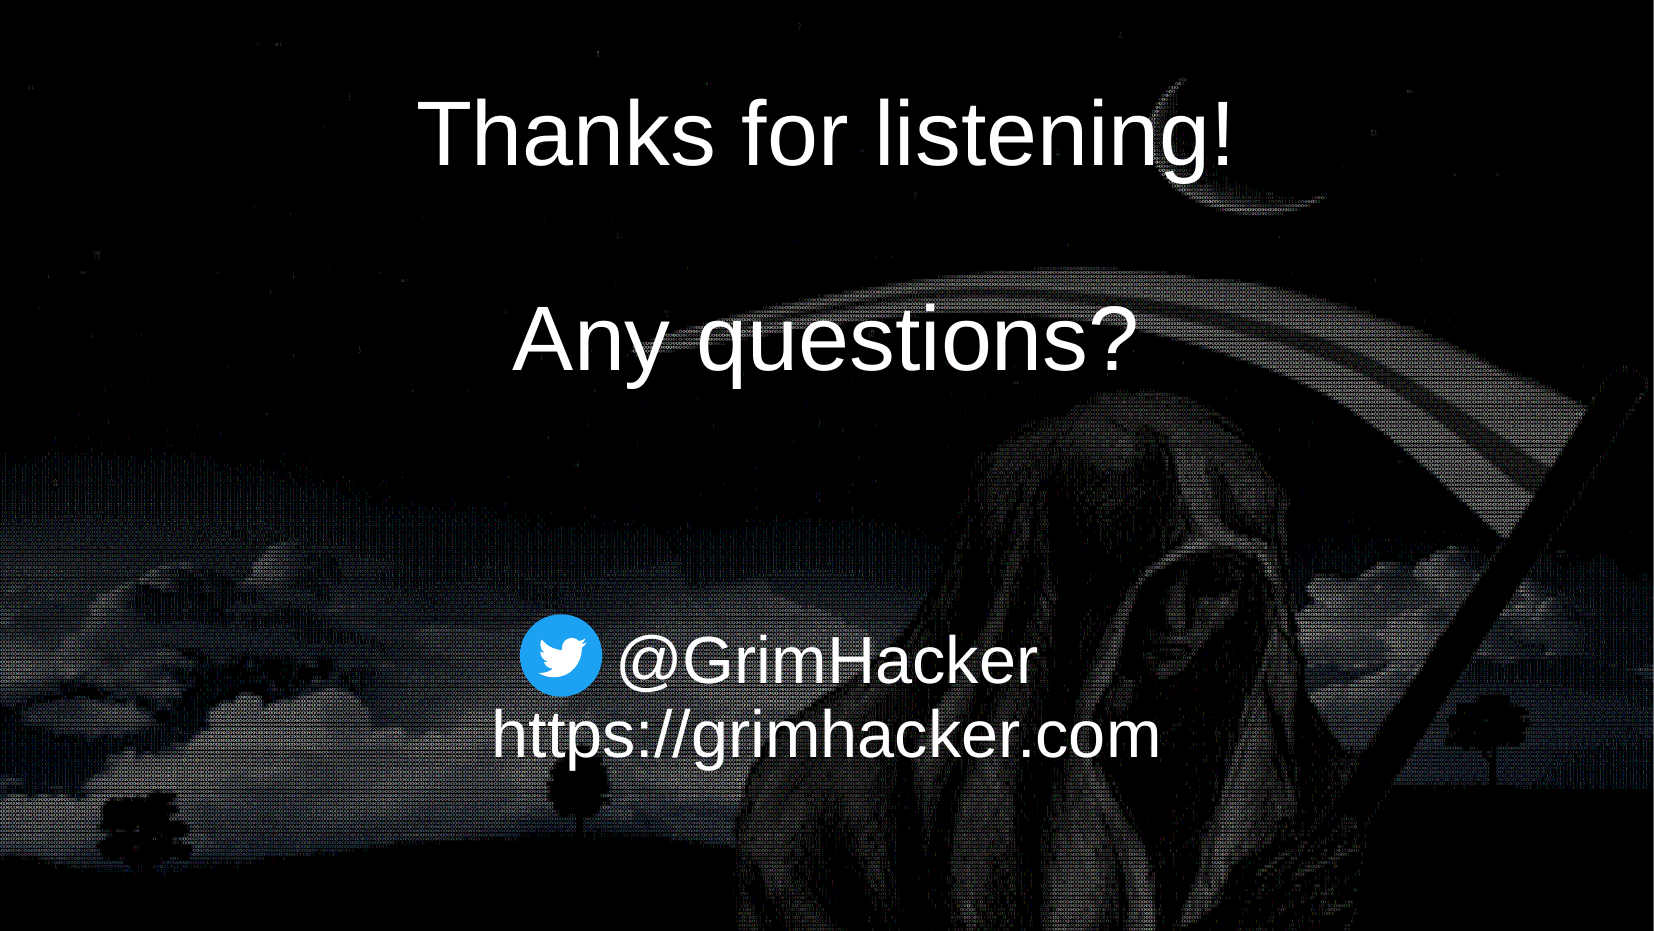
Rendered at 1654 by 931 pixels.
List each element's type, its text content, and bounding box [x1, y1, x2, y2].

text_box @GrimHacker https://grimhacker.com [82, 622, 1571, 773]
picture [0, 0, 1654, 931]
title Thanks for listening! Any questions? [82, 82, 1571, 391]
